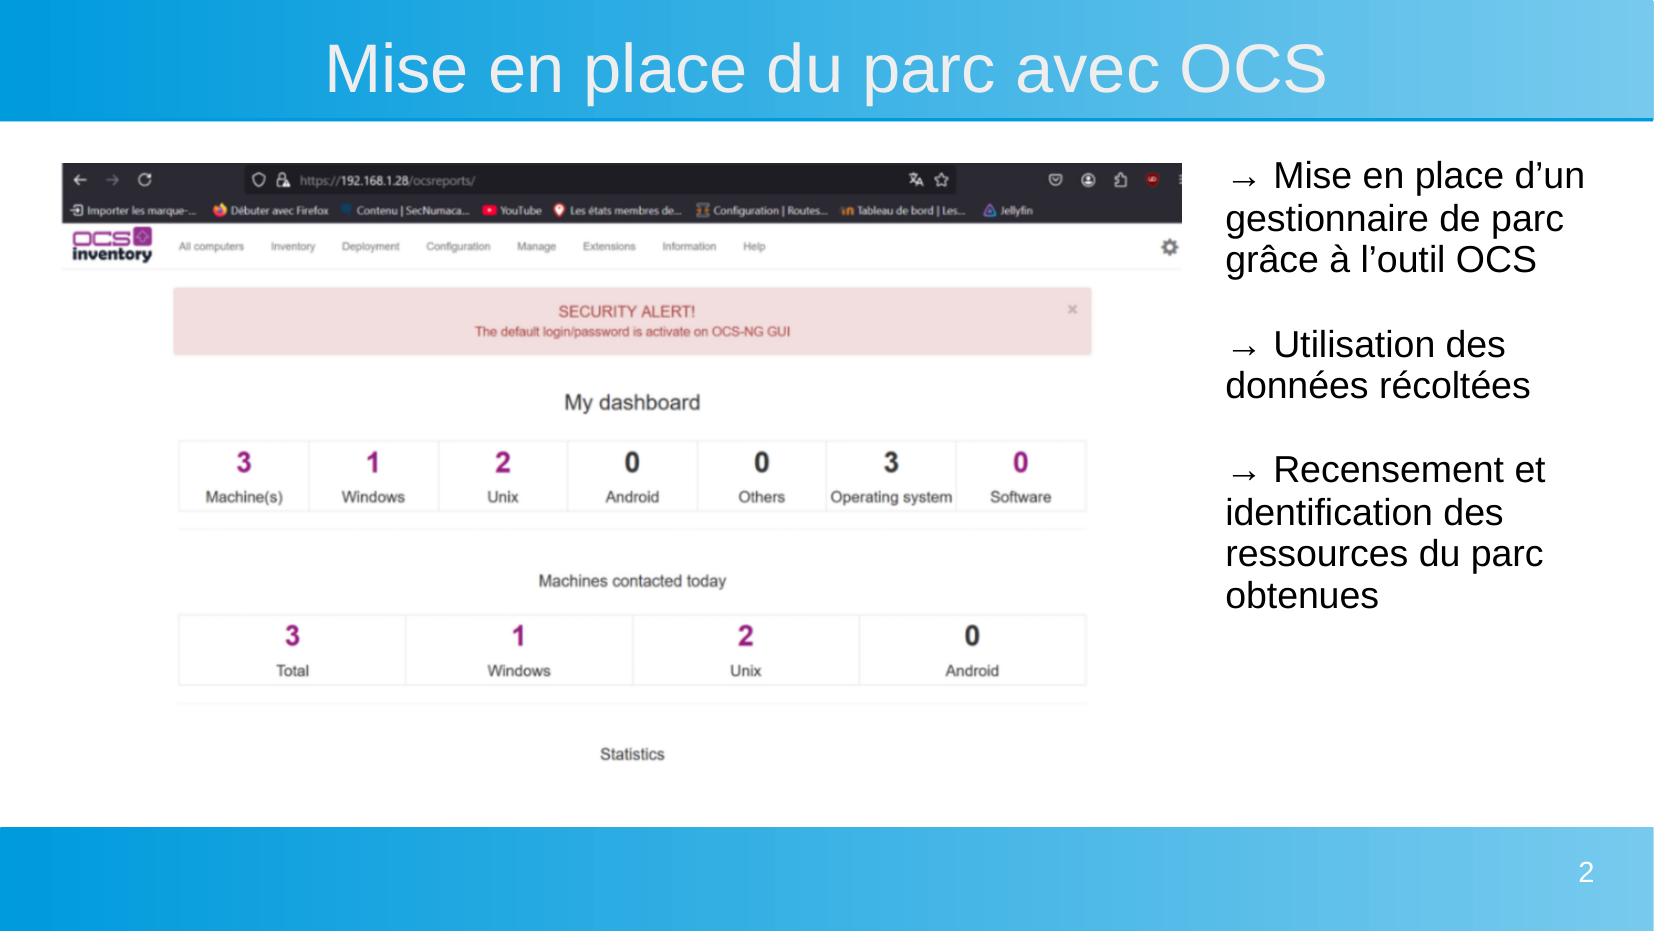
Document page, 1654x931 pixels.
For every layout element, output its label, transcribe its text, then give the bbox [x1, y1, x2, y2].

picture [57, 163, 1182, 768]
text_box → Mise en place d’un gestionnaire de parc grâce à l’outil OCS → Utilisation des données récoltées → Recensement et identification des ressources du parc obtenues [1210, 147, 1625, 798]
title Mise en place du parc avec OCS [59, 29, 1595, 108]
